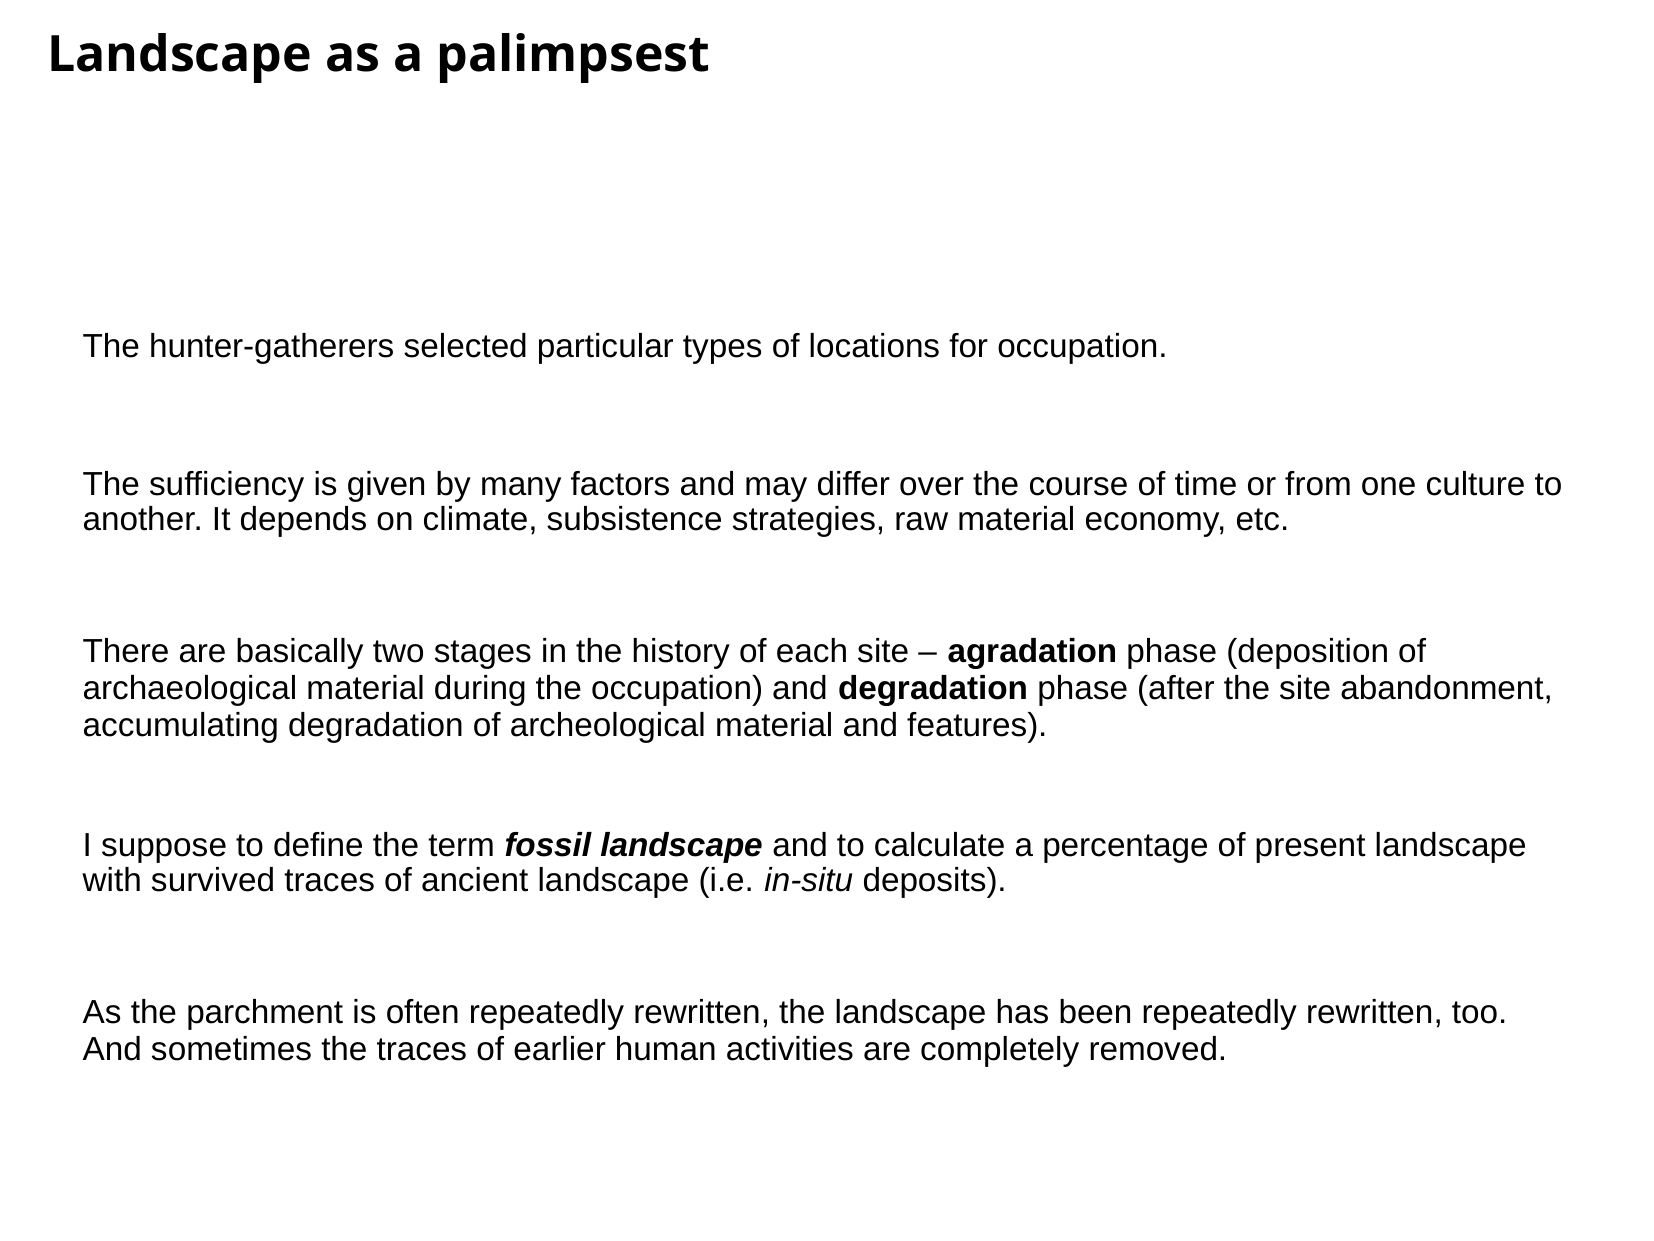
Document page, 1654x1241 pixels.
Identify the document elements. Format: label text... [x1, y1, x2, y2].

subtitle The hunter-gatherers selected particular types of locations for occupation. The sufficiency is given by many factors and may differ over the course of time or from one culture to another. It depends on climate, subsistence strategies, raw material economy, etc. There are basically two stages in the history of each site – agradation phase (deposition of archaeological material during the occupation) and degradation phase (after the site abandonment, accumulating degradation of archeological material and features). I suppose to define the term fossil landscape and to calculate a percentage of present landscape with survived traces of ancient landscape (i.e. in-situ deposits). As the parchment is often repeatedly rewritten, the landscape has been repeatedly rewritten, too. And sometimes the traces of earlier human activities are completely removed. [82, 297, 1571, 1102]
title Landscape as a palimpsest [47, 18, 1536, 89]
